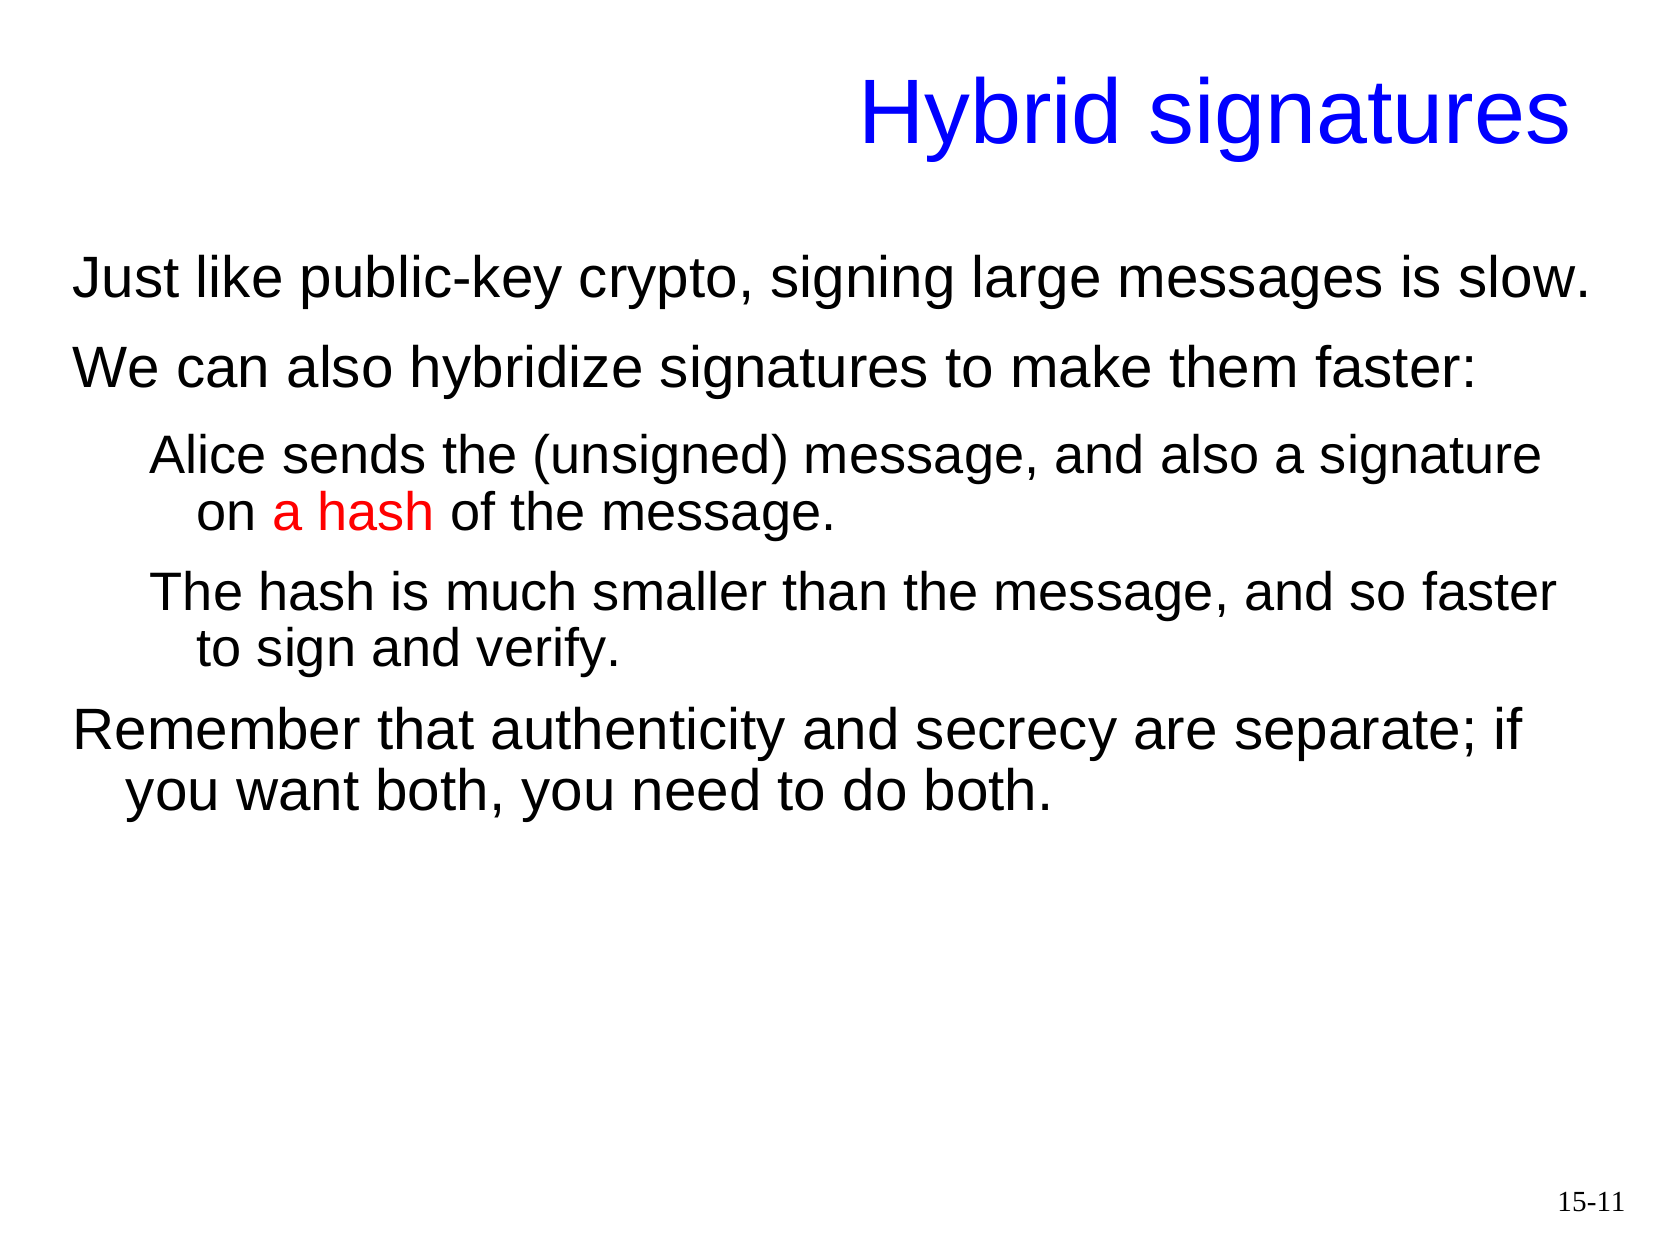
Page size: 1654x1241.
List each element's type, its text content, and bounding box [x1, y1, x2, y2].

list Just like public-key crypto, signing large messages is slow. We can also hybridize signatures to make them faster: Alice sends the (unsigned) message, and also a signature on a hash of the message. The hash is much smaller than the message, and so faster to sign and verify. Remember that authenticity and secrecy are separate; if you want both, you need to do both. [55, 248, 1607, 1031]
title Hybrid signatures [84, 11, 1573, 219]
